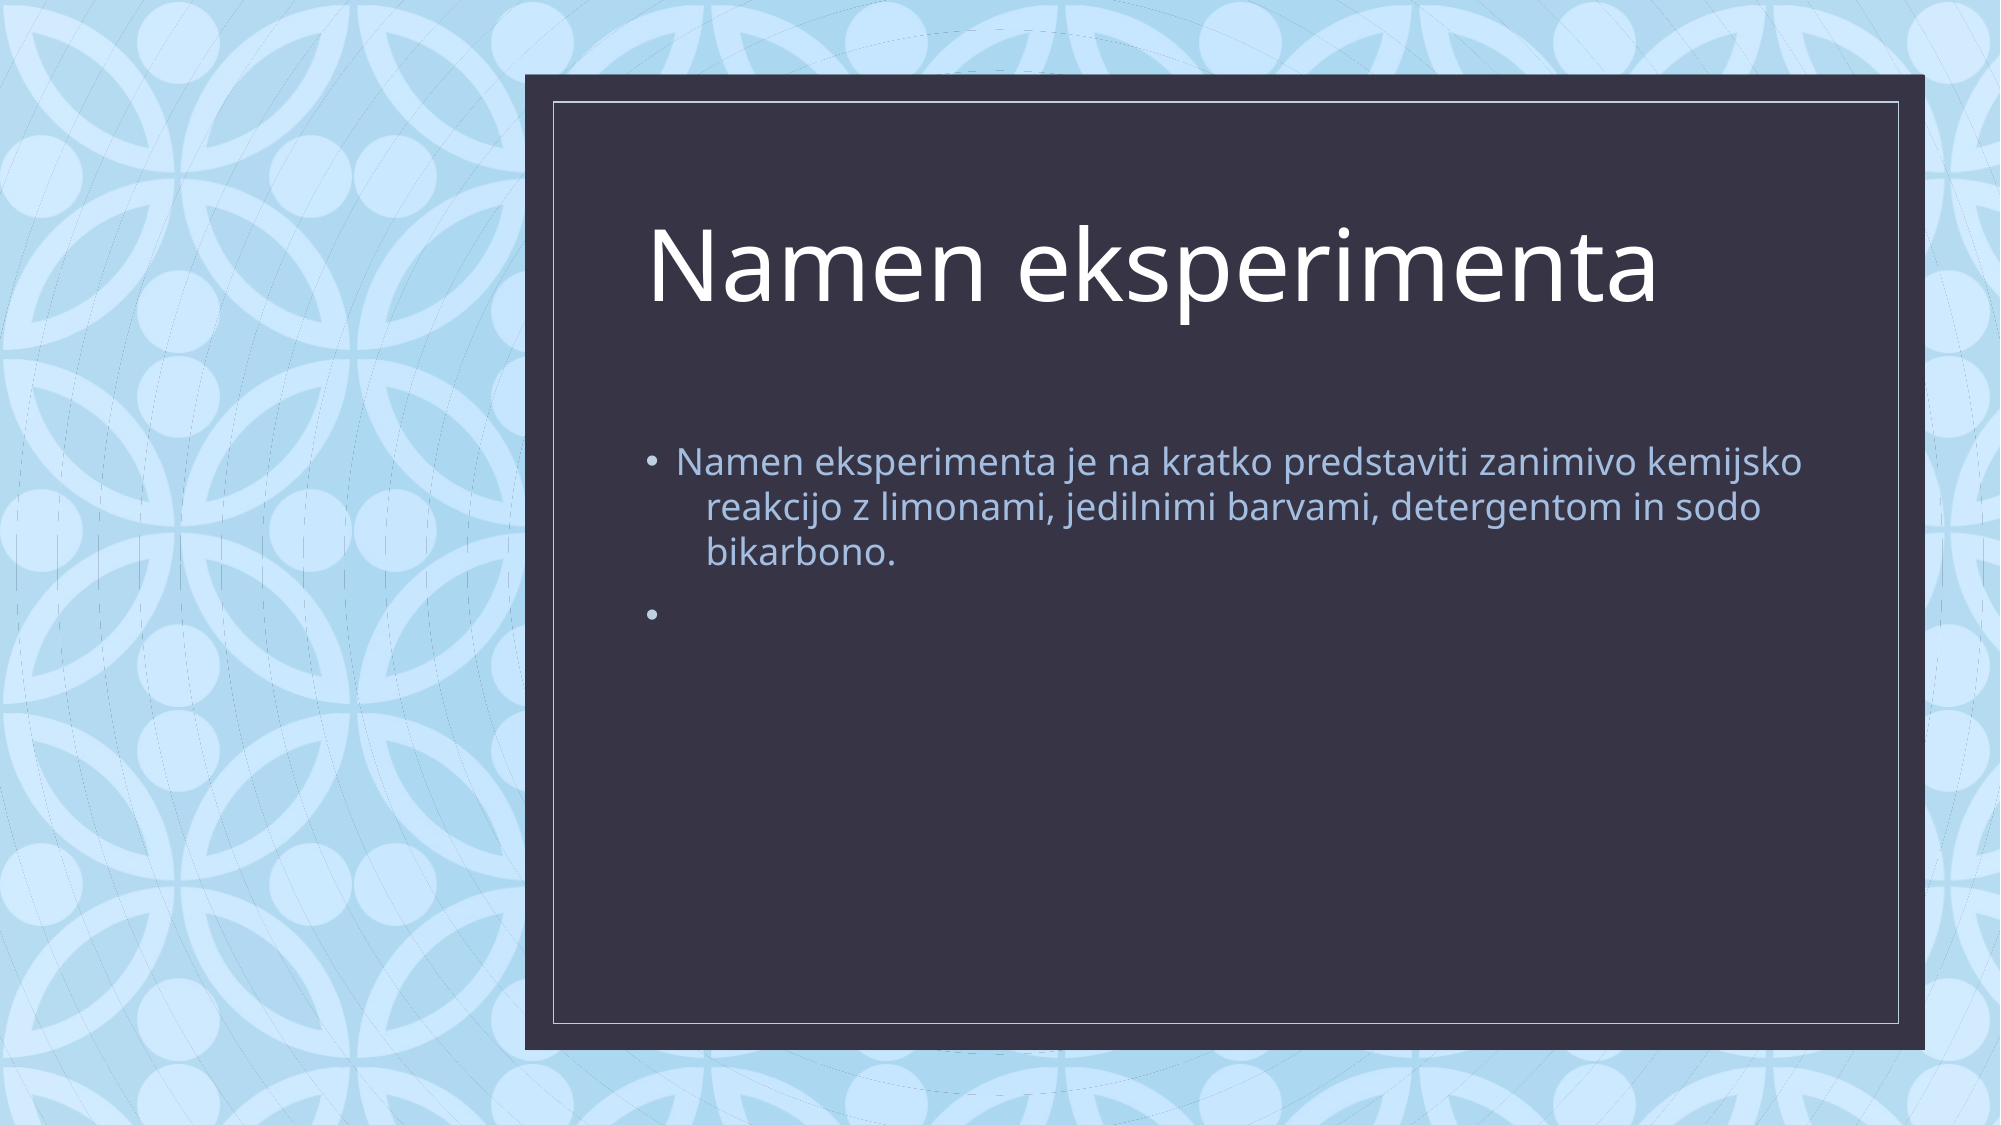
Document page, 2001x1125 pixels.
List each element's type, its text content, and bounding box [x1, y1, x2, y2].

text_box [0, 0, 2000, 1125]
list Namen eksperimenta je na kratko predstaviti zanimivo kemijsko reakcijo z limonami, jedilnimi barvami, detergentom in sodo bikarbono. [630, 430, 1820, 945]
title Namen eksperimenta [630, 144, 1848, 394]
